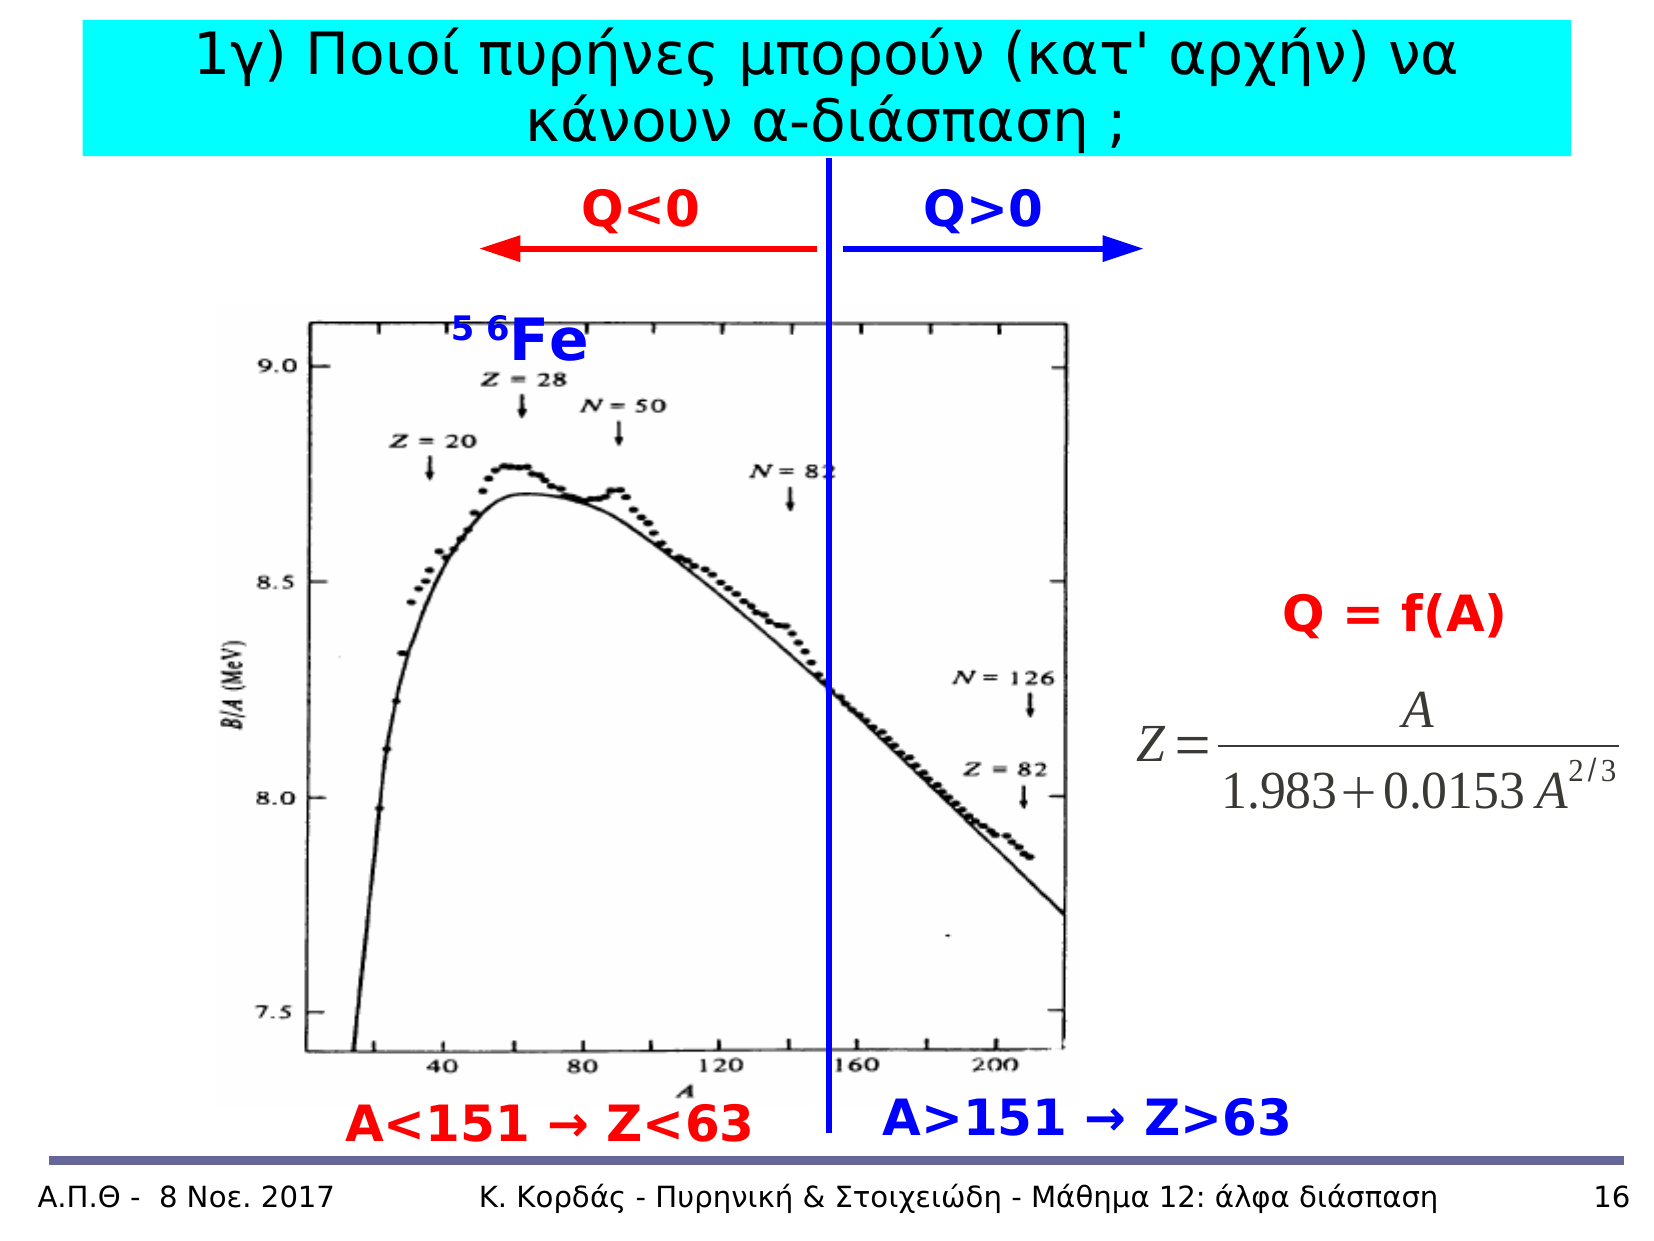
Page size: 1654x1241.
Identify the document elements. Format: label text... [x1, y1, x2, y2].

text_box Q>0 [908, 172, 1097, 246]
text_box A<151 → Z<63 [330, 1087, 912, 1162]
text_box A>151 → Z>63 [867, 1081, 1449, 1156]
title 1γ) Ποιοί πυρήνες μπορούν (κατ' αρχήν) να κάνουν α-διάσπαση ; [82, 19, 1571, 157]
text_box Q = f(A) [1211, 585, 1538, 644]
chart [1120, 677, 1633, 823]
picture [217, 296, 826, 1106]
text_box 5 6Fe [436, 298, 634, 412]
text_box Q<0 [566, 172, 754, 246]
picture [832, 296, 1080, 1087]
